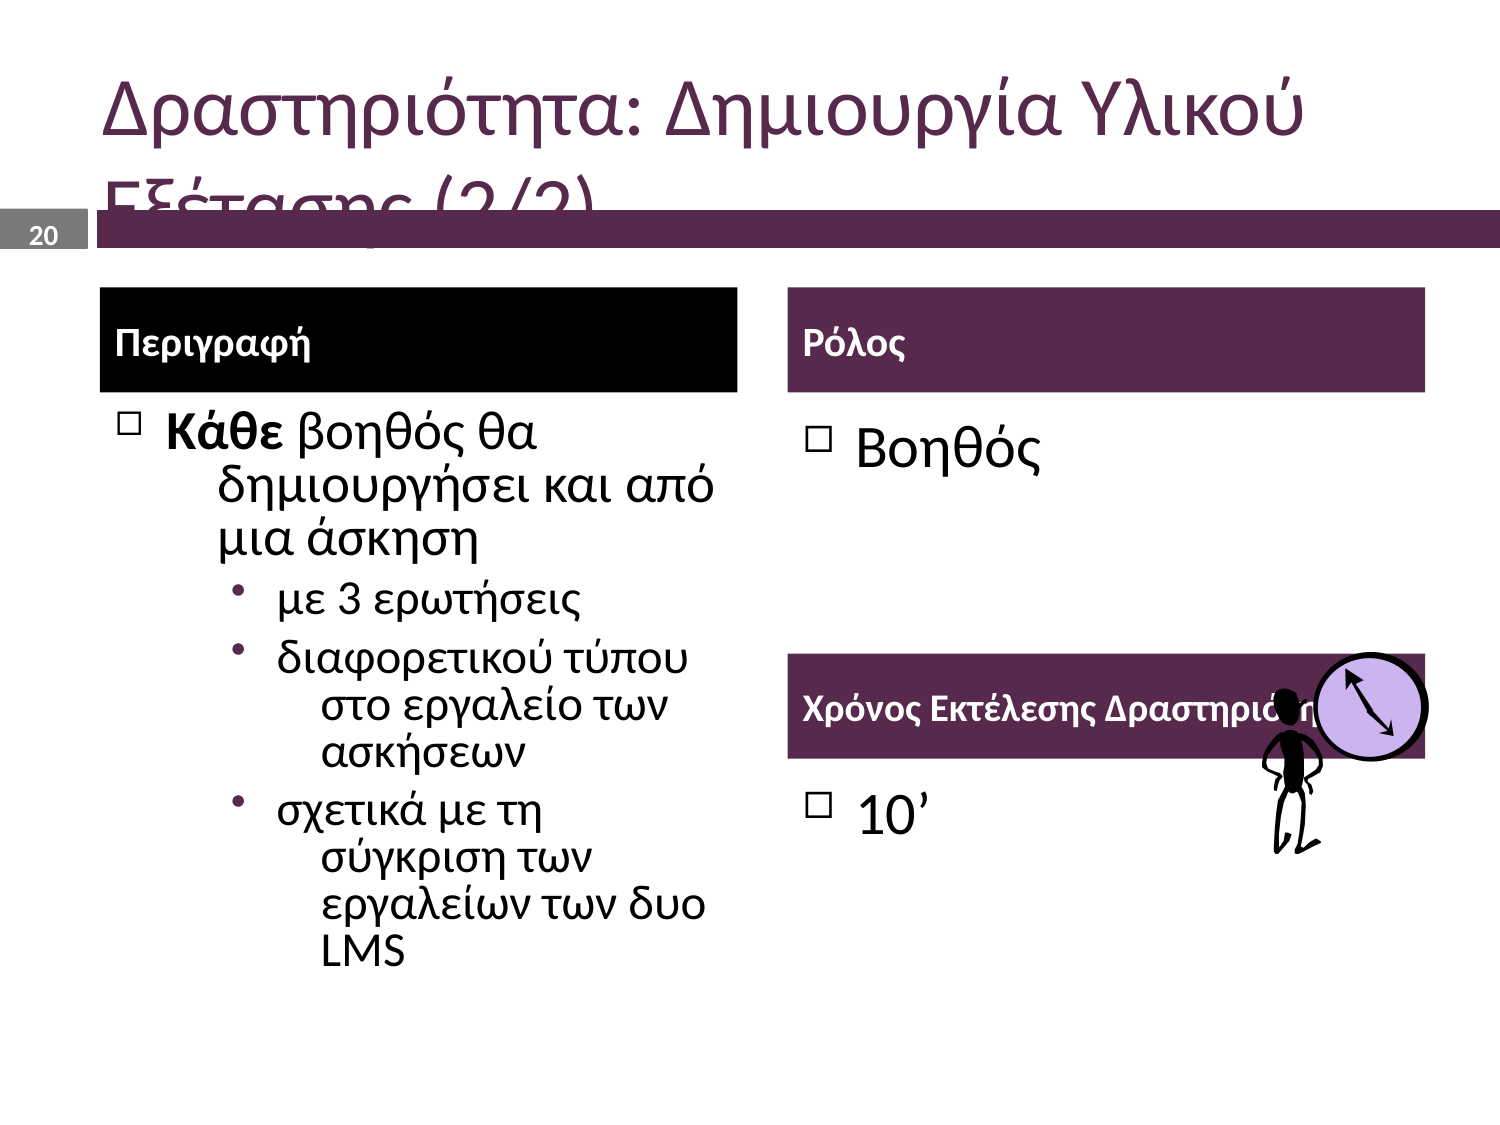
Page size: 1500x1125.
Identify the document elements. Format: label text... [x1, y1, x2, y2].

list Βοηθός [787, 399, 1426, 634]
list Ρόλος [787, 287, 1426, 393]
title Δραστηριότητα: Δημιουργία Υλικού Εξέτασης (2/2) [87, 44, 1426, 188]
list Περιγραφή [99, 287, 738, 393]
text_box [0, 208, 88, 249]
list Χρόνος Εκτέλεσης Δραστηριότητας [787, 653, 1262, 759]
list Κάθε βοηθός θα δημιουργήσει και από μια άσκηση με 3 ερωτήσεις διαφορετικού τύπου στο εργαλείο των ασκήσεων σχετικά με τη σύγκριση των εργαλείων των δυο LMS [99, 399, 738, 988]
list 10’ [787, 766, 1426, 988]
picture [1262, 652, 1429, 854]
